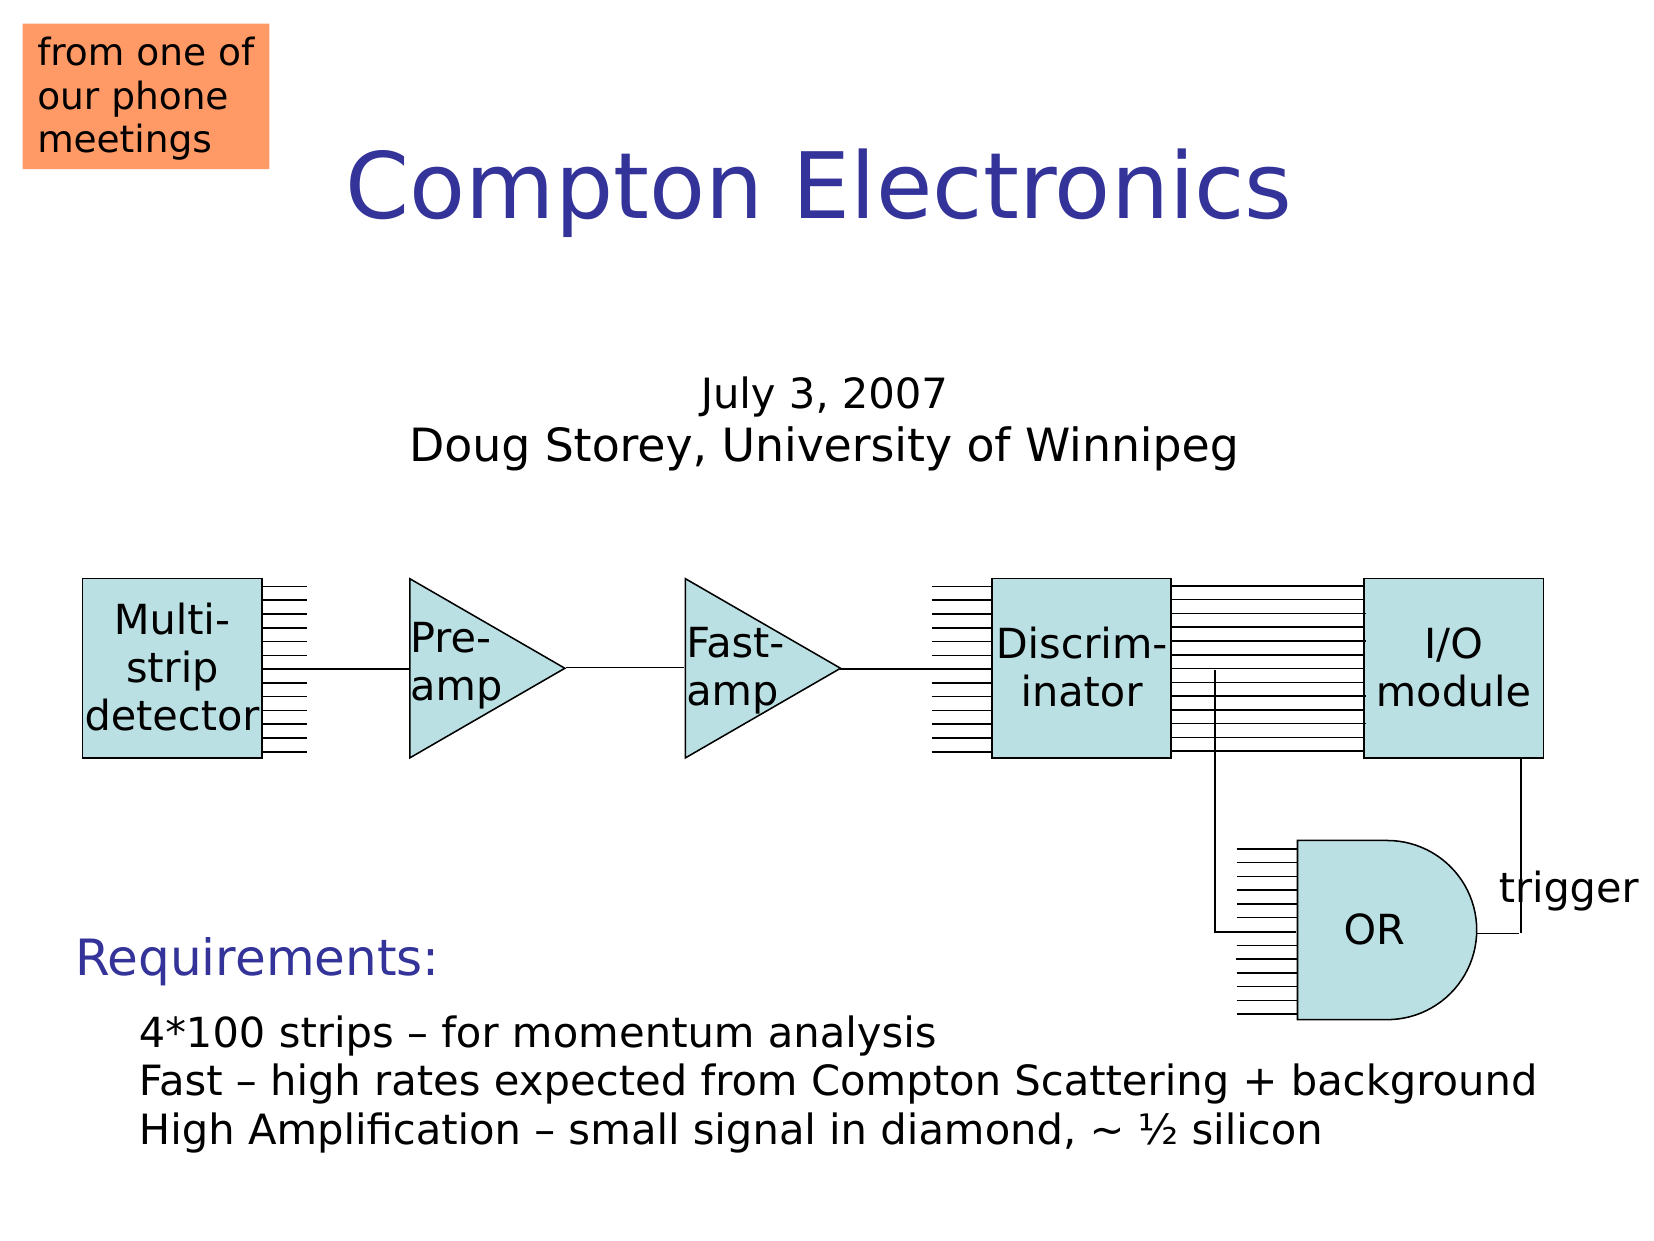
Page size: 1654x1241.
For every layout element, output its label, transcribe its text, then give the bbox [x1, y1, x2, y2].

text_box Fast- amp [671, 610, 800, 723]
text_box [409, 578, 458, 606]
text_box Pre- amp [395, 606, 518, 719]
text_box Requirements: [60, 921, 455, 995]
text_box [685, 578, 740, 610]
text_box Discrim- inator [992, 578, 1172, 758]
subtitle July 3, 2007 Doug Storey, University of Winnipeg [273, 369, 1376, 522]
text_box trigger [1484, 856, 1654, 921]
text_box 4*100 strips – for momentum analysis Fast – high rates expected from Compton Scattering + background High Amplification – small signal in diamond, ~ ½ silicon [111, 1000, 1554, 1211]
text_box I/O module [1364, 578, 1544, 758]
text_box OR [1297, 840, 1477, 1000]
text_box from one of our phone meetings [22, 23, 265, 170]
text_box [685, 723, 746, 758]
title Compton Electronics [110, 0, 1530, 373]
text_box [409, 719, 478, 758]
text_box Multi- strip detector [82, 578, 262, 758]
text_box [518, 641, 565, 696]
text_box [800, 644, 841, 692]
